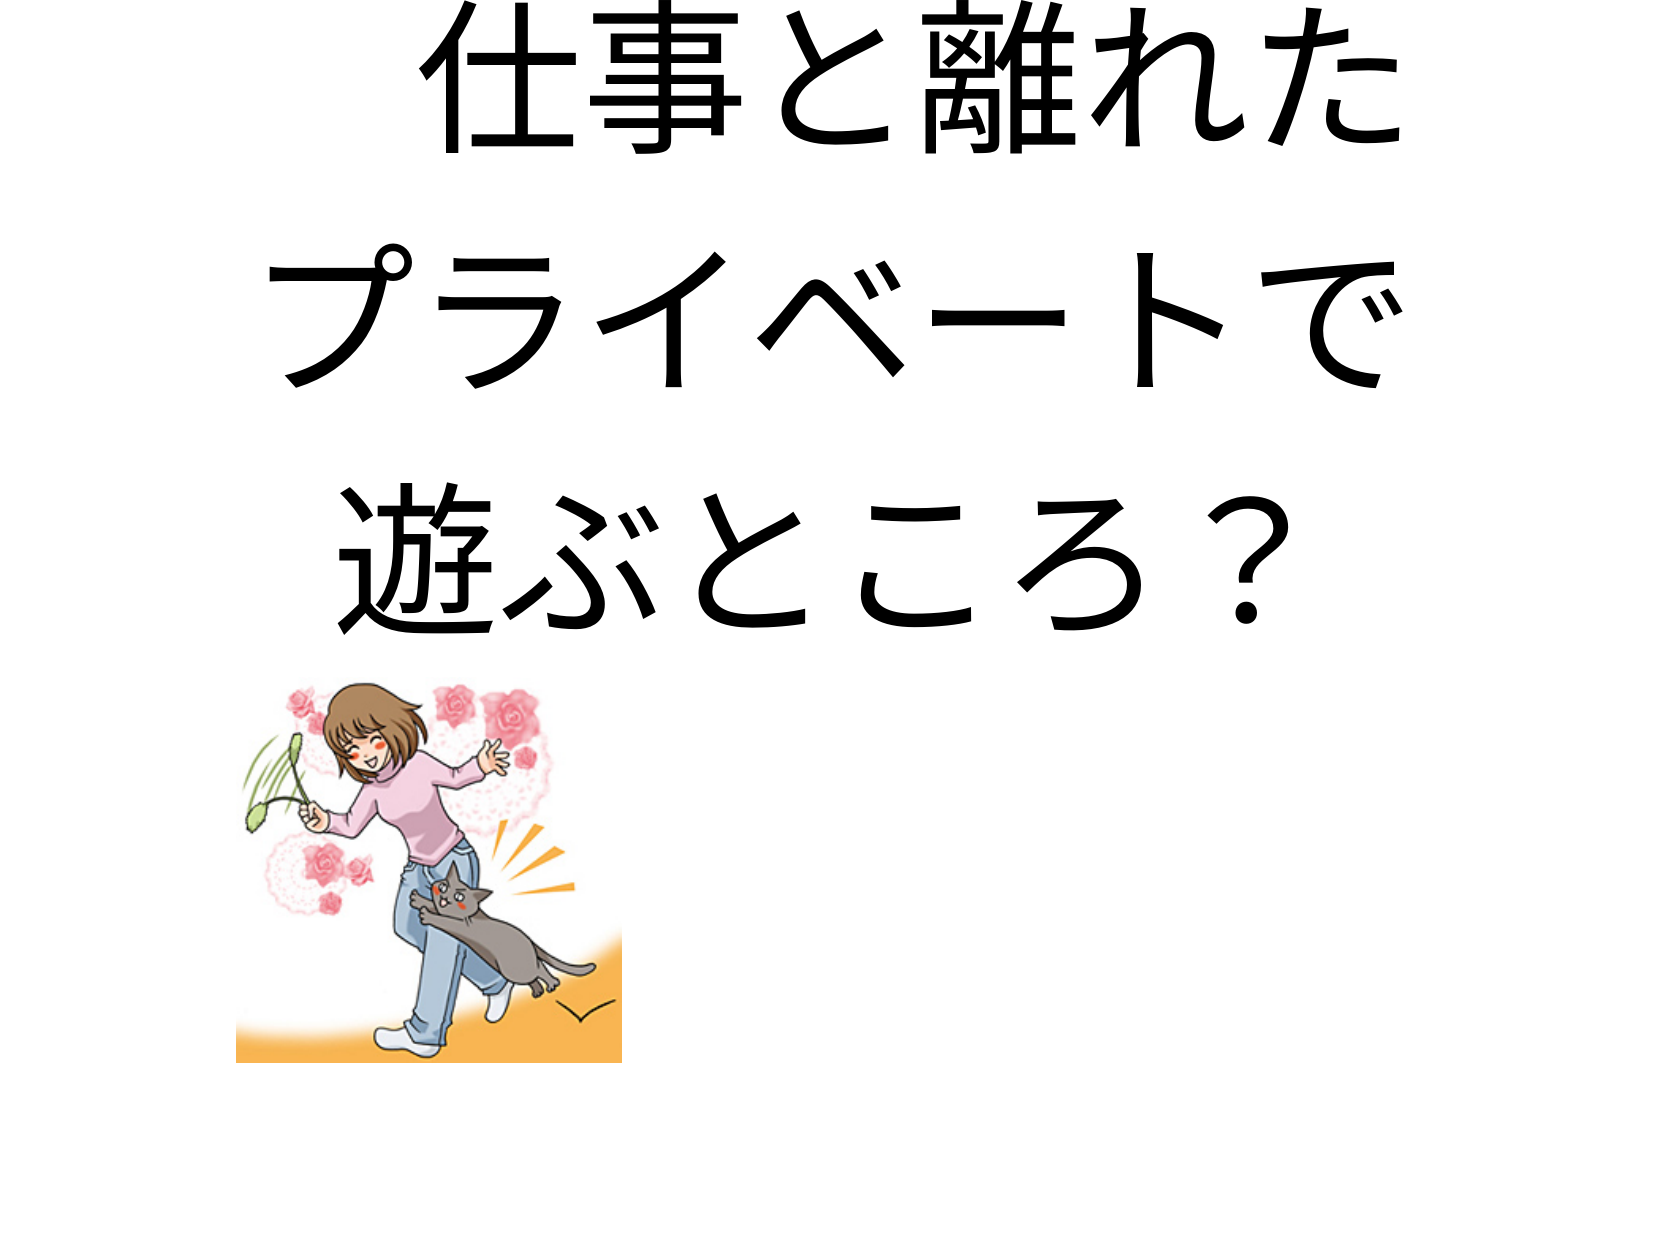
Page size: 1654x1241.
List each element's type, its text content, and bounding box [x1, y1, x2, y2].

title 仕事と離れた プライベートで 遊ぶところ？ [88, 59, 1577, 560]
picture [236, 677, 622, 1063]
